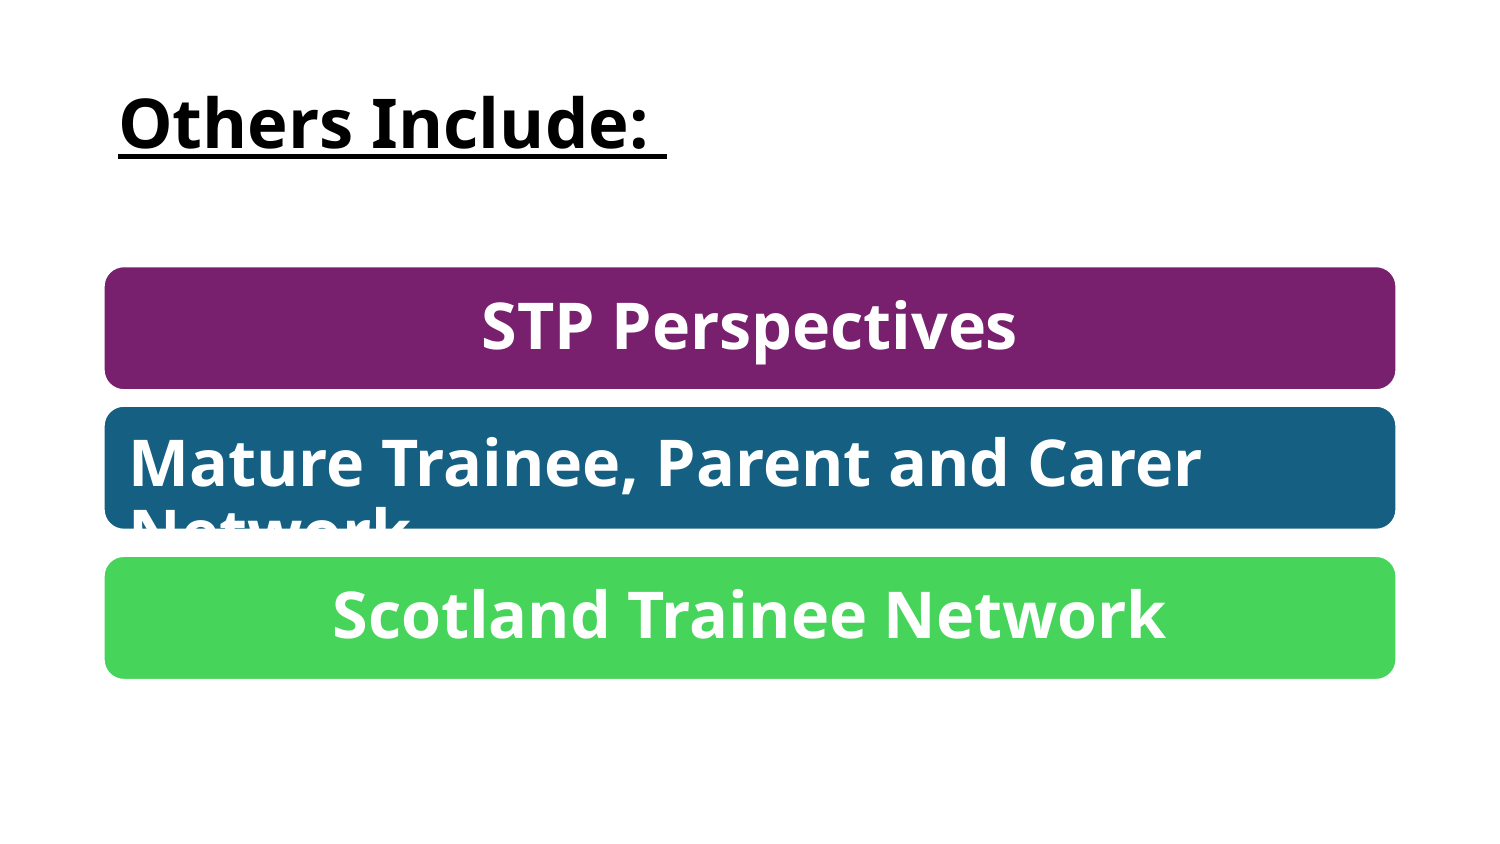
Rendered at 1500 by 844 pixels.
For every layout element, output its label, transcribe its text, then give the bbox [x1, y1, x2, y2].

text_box Scotland Trainee Network [103, 555, 1397, 681]
text_box Mature Trainee, Parent and Carer Network [103, 405, 1397, 531]
title Others Include: [103, 44, 1397, 209]
text_box STP Perspectives [103, 265, 1397, 391]
